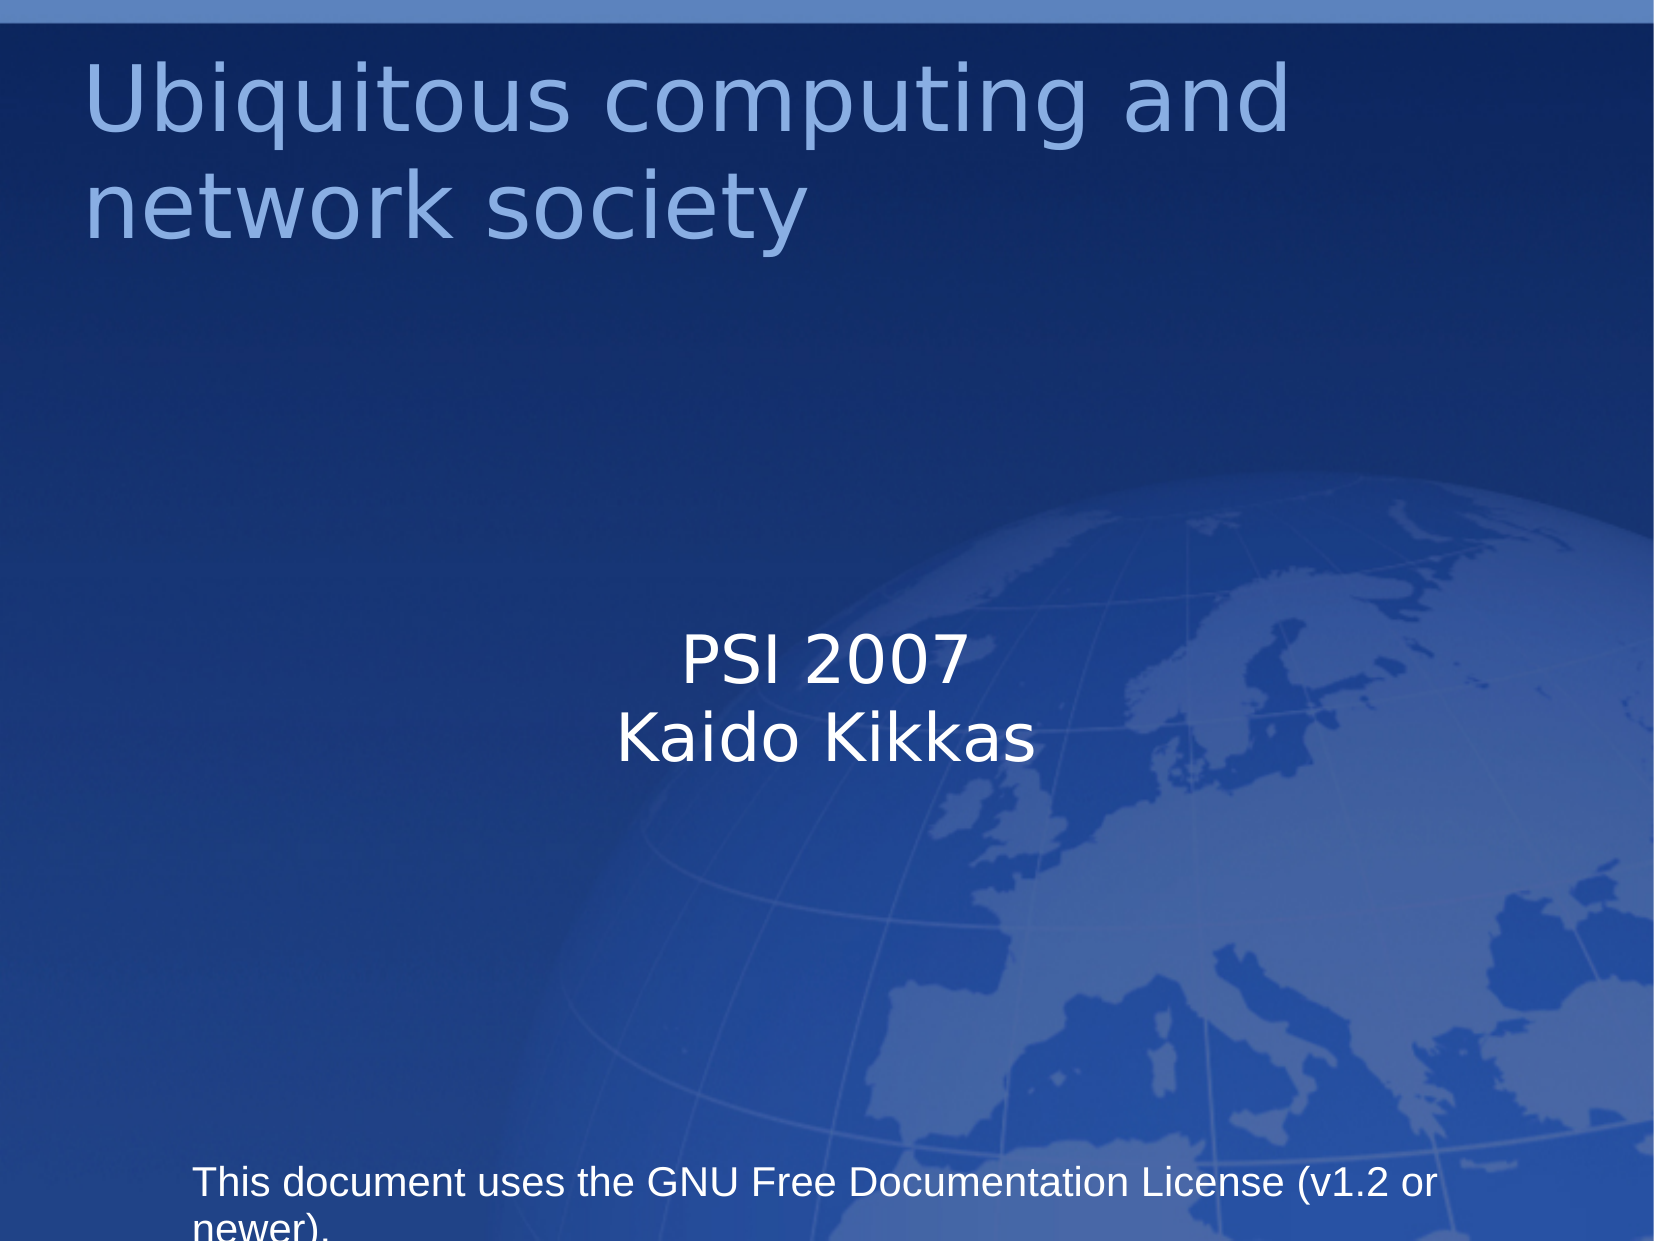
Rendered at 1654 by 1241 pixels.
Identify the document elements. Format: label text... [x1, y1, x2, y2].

picture [198, 1223, 208, 1241]
title Ubiquitous computing and network society [82, 45, 1571, 261]
picture [274, 1223, 285, 1230]
picture [249, 1226, 257, 1241]
picture [221, 1223, 232, 1230]
text_box This document uses the GNU Free Documentation License (v1.2 or newer). [177, 1151, 1576, 1219]
picture [0, 0, 1654, 1241]
subtitle PSI 2007 Kaido Kikkas [82, 297, 1571, 1102]
